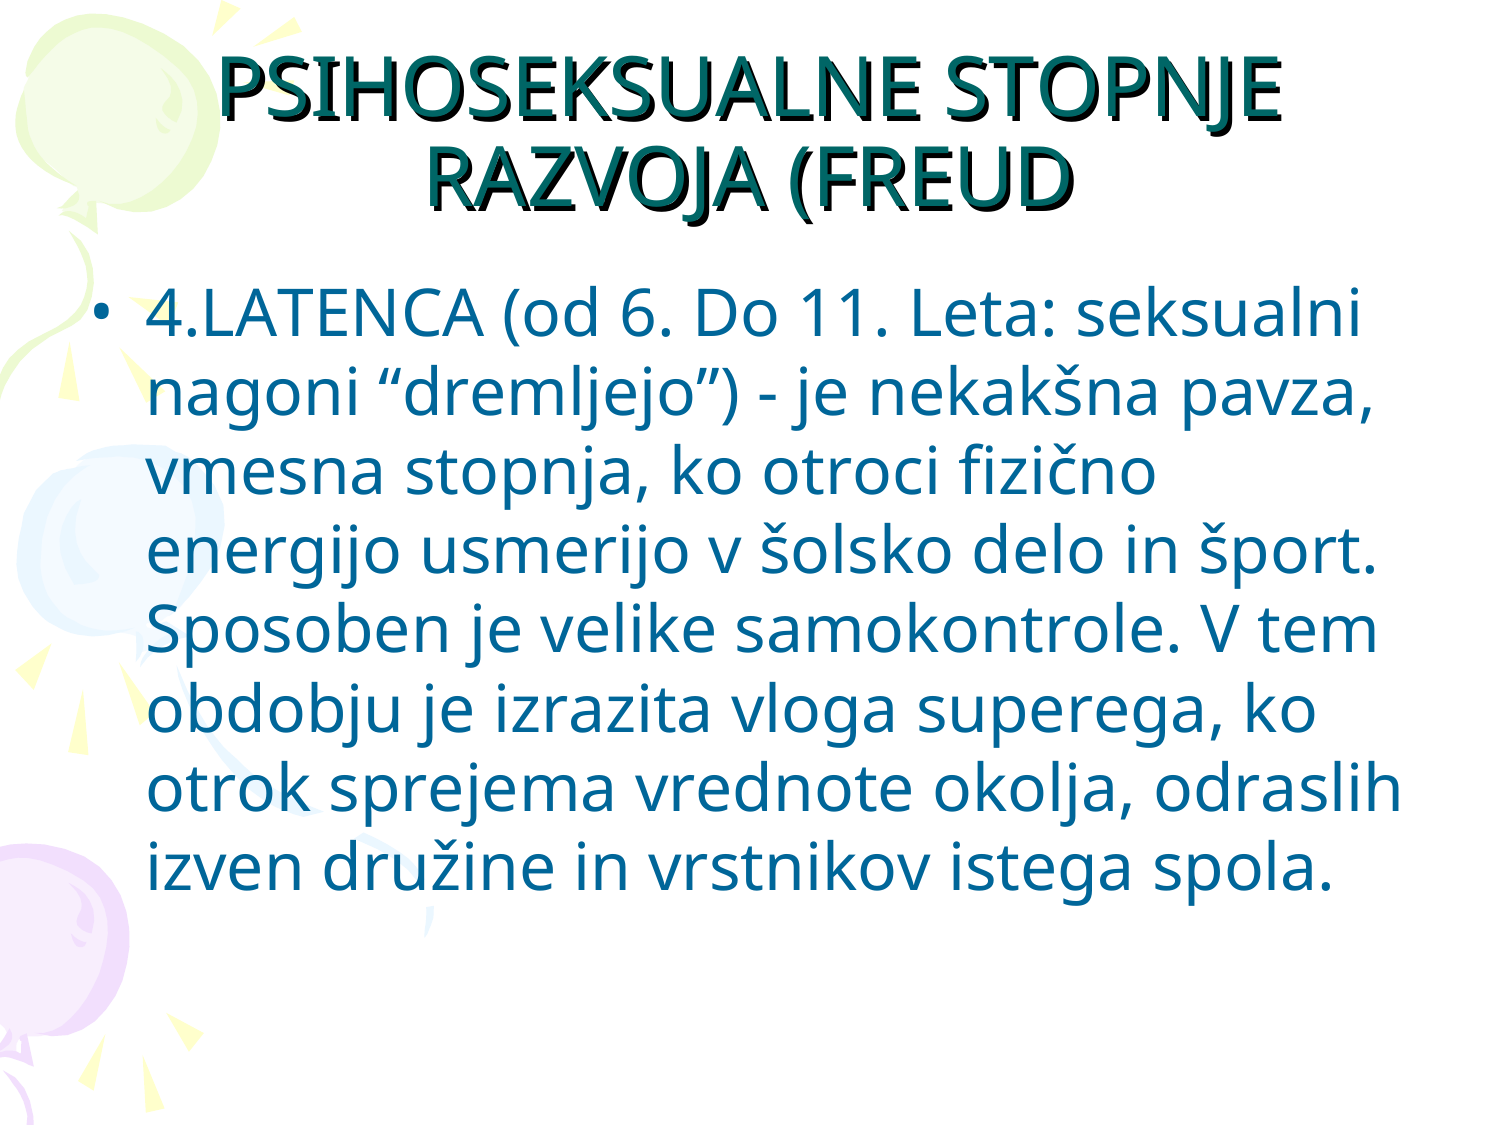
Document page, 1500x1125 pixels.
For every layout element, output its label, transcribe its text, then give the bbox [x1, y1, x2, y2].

list 4.LATENCA (od 6. Do 11. Leta: seksualni nagoni “dremljejo”) - je nekakšna pavza, vmesna stopnja, ko otroci fizično energijo usmerijo v šolsko delo in šport. Sposoben je velike samokontrole. V tem obdobju je izrazita vloga superega, ko otrok sprejema vrednote okolja, odraslih izven družine in vrstnikov istega spola. [75, 262, 1426, 994]
title PSIHOSEKSUALNE STOPNJE RAZVOJA (FREUD [72, 16, 1426, 233]
